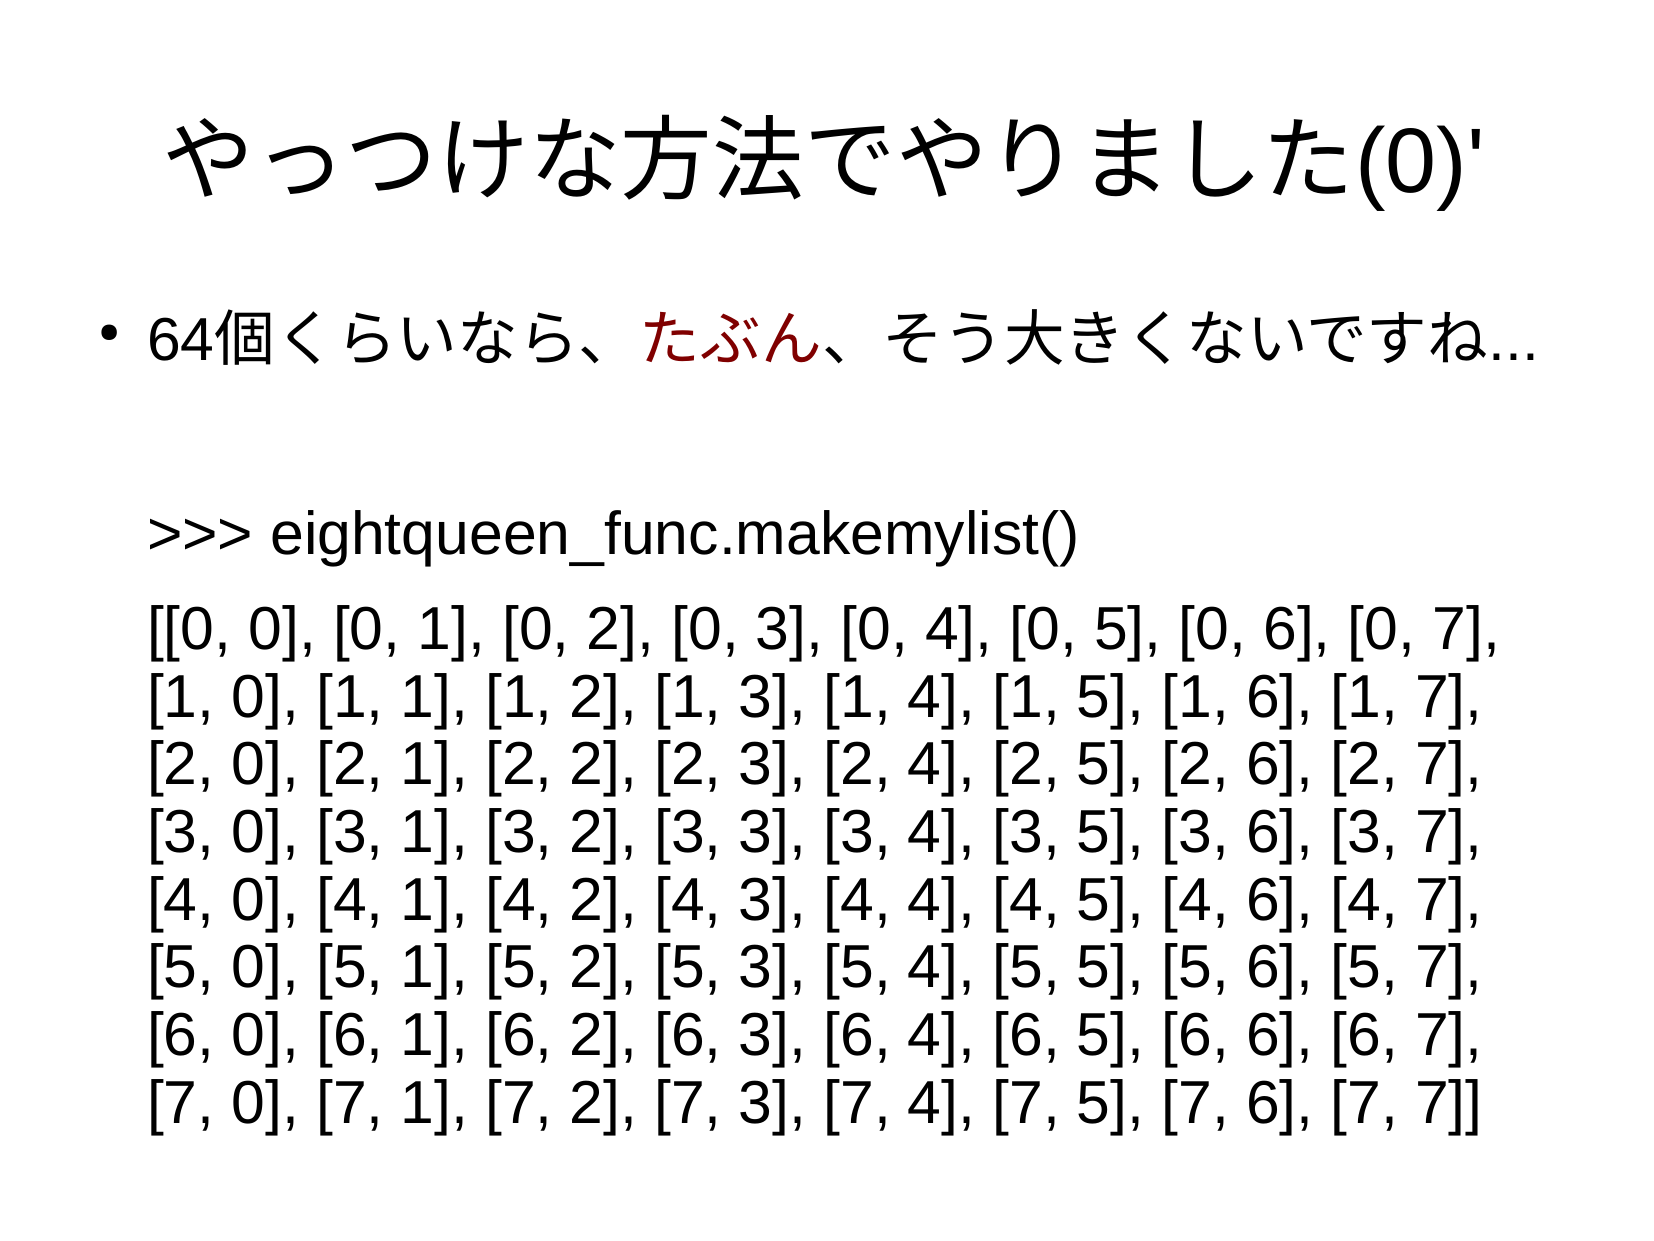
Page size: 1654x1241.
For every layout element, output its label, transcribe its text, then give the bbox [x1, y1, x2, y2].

list 64個くらいなら、たぶん、そう大きくないですね... >>> eightqueen_func.makemylist() [[0, 0], [0, 1], [0, 2], [0, 3], [0, 4], [0, 5], [0, 6], [0, 7], [1, 0], [1, 1], [1, 2], [1, 3], [1, 4], [1, 5], [1, 6], [1, 7], [2, 0], [2, 1], [2, 2], [2, 3], [2, 4], [2, 5], [2, 6], [2, 7], [3, 0], [3, 1], [3, 2], [3, 3], [3, 4], [3, 5], [3, 6], [3, 7], [4, 0], [4, 1], [4, 2], [4, 3], [4, 4], [4, 5], [4, 6], [4, 7], [5, 0], [5, 1], [5, 2], [5, 3], [5, 4], [5, 5], [5, 6], [5, 7], [6, 0], [6, 1], [6, 2], [6, 3], [6, 4], [6, 5], [6, 6], [6, 7], [7, 0], [7, 1], [7, 2], [7, 3], [7, 4], [7, 5], [7, 6], [7, 7]] [82, 290, 1571, 1146]
title やっつけな方法でやりました(0)' [82, 49, 1571, 257]
